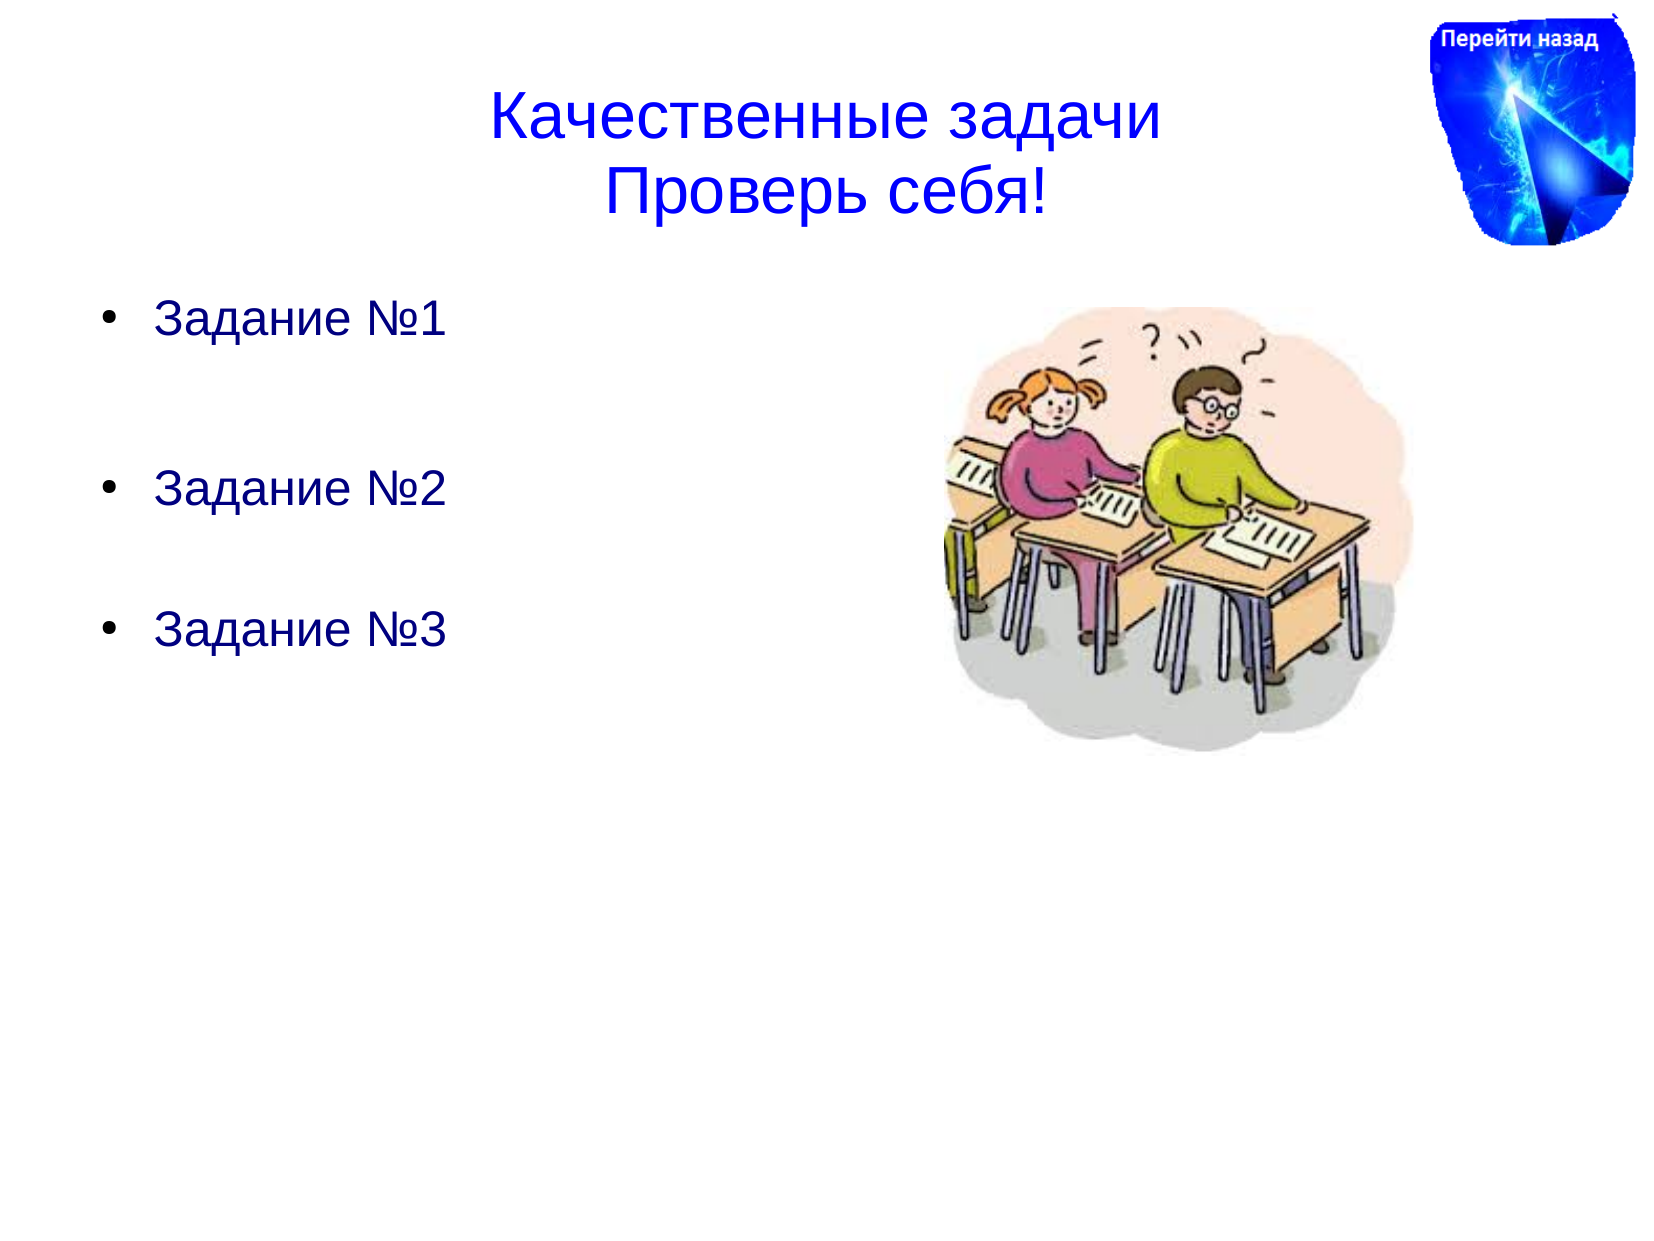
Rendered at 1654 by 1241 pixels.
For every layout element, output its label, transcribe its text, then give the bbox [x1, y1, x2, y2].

picture [1429, 11, 1638, 248]
picture [944, 307, 1418, 756]
title Качественные задачи Проверь себя! [82, 49, 1571, 257]
list Задание №1 Задание №2 Задание №3 [82, 290, 1571, 1109]
